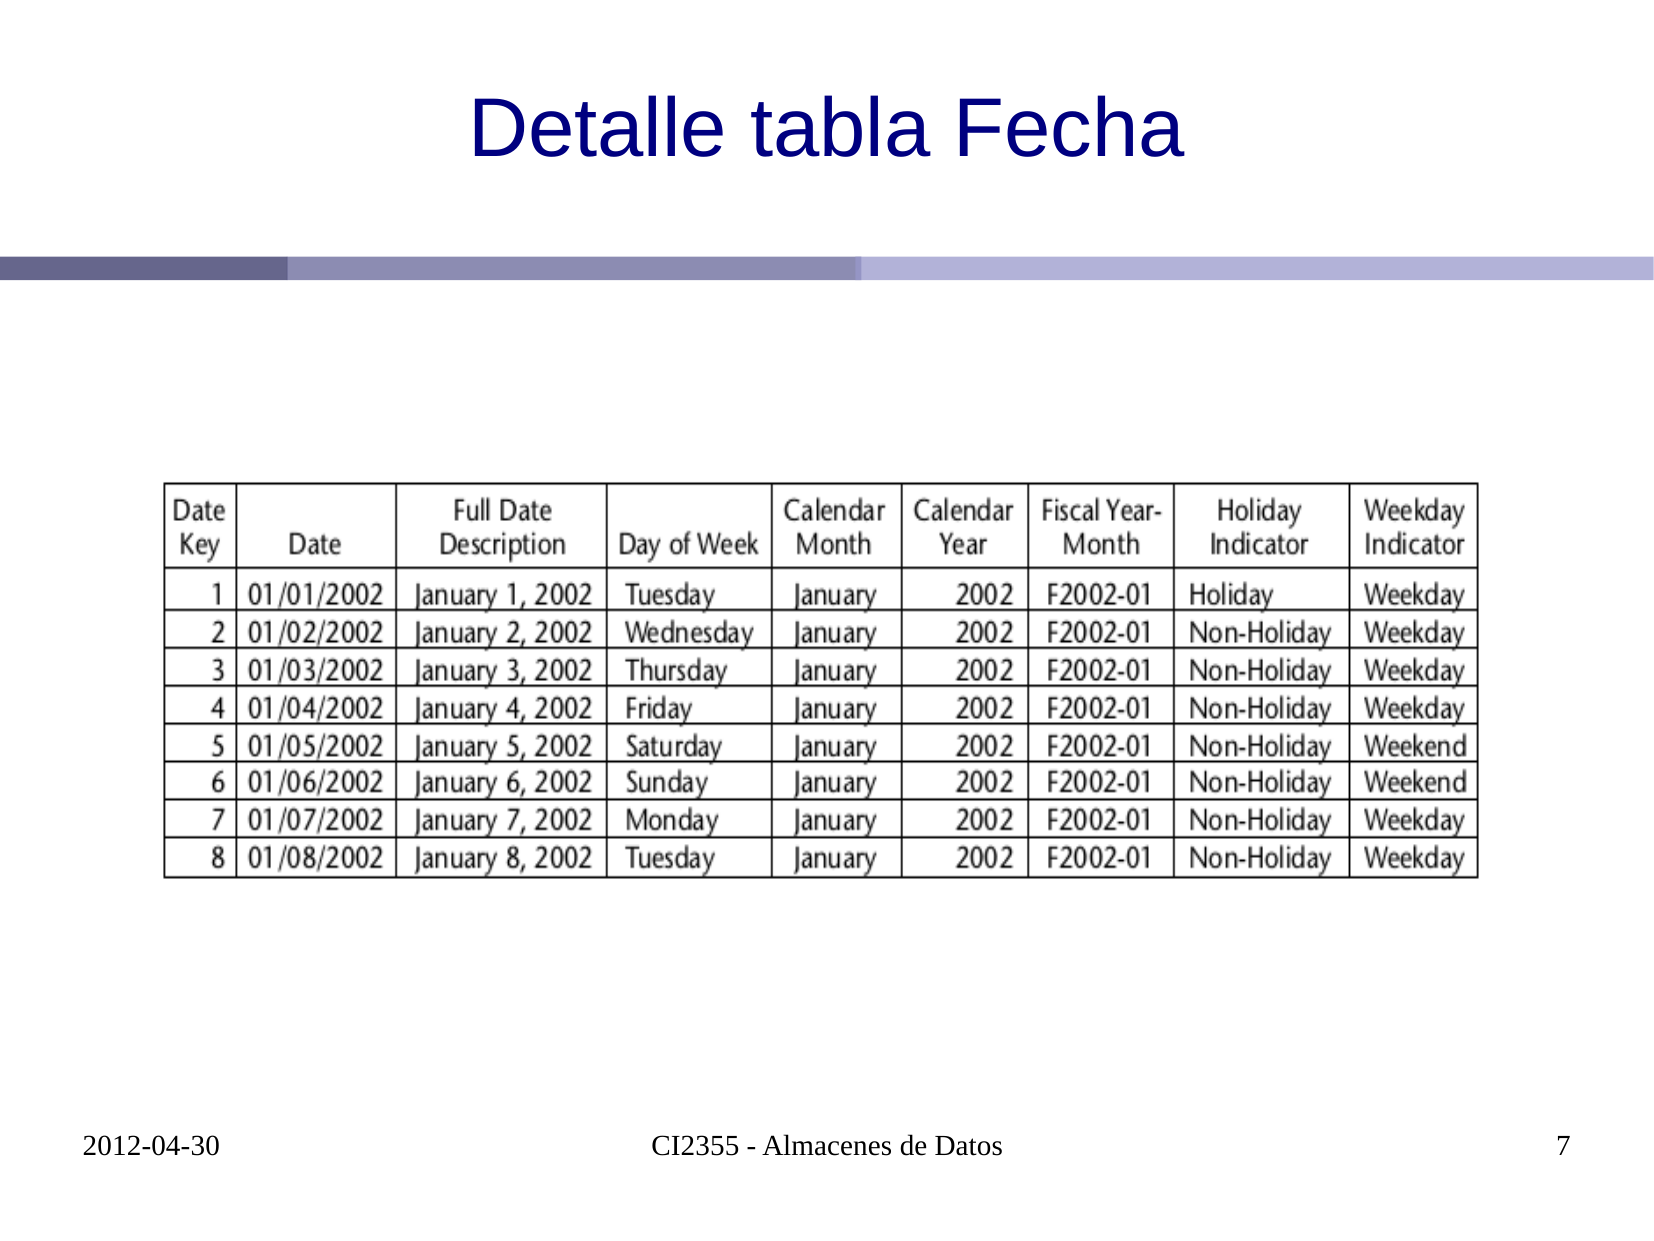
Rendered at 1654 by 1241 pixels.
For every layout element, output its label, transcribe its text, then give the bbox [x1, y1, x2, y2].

title Detalle tabla Fecha [0, 0, 1654, 257]
picture [134, 462, 1500, 901]
